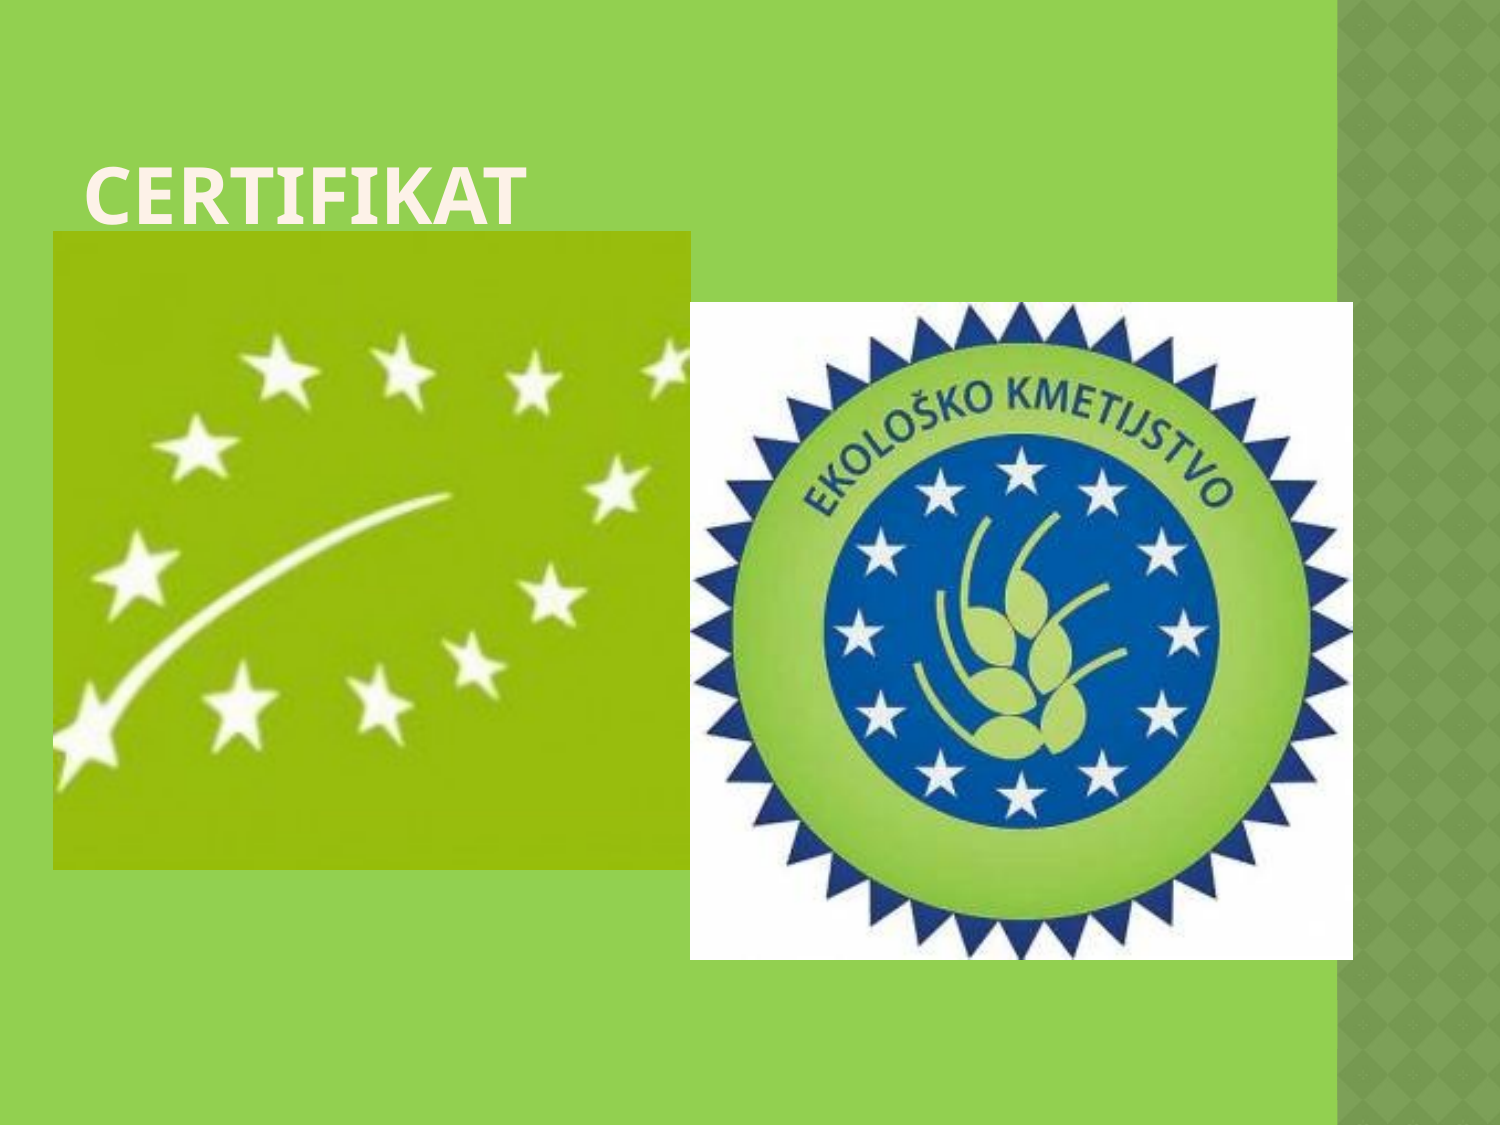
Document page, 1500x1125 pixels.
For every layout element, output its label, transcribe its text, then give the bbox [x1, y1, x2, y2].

picture [53, 231, 1353, 960]
title Certifikat [75, 52, 1263, 240]
